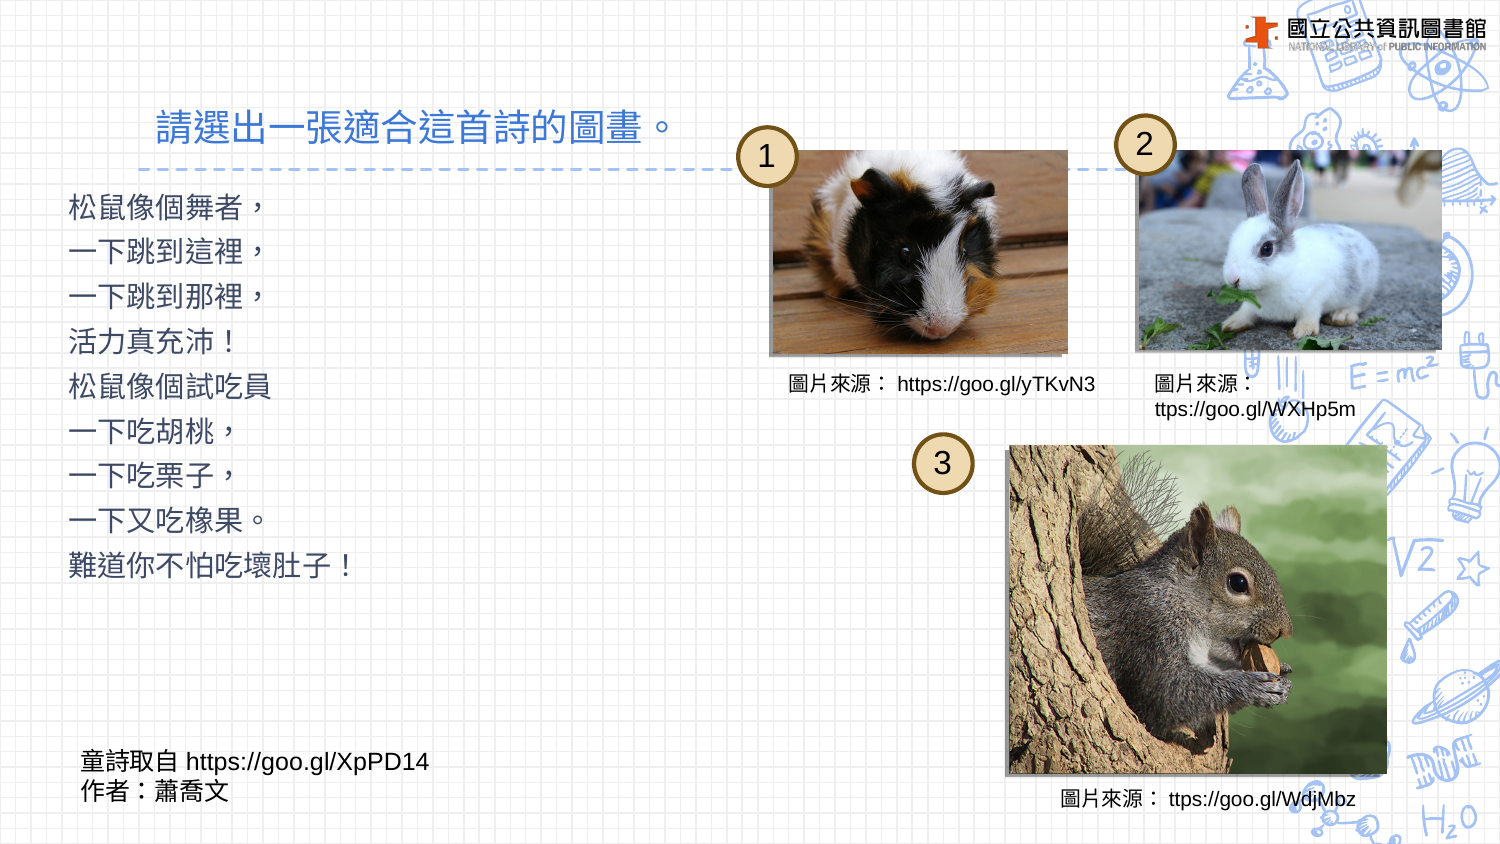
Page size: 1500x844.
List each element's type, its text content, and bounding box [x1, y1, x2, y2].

text_box 圖片來源：https://goo.gl/yTKvN3 [773, 362, 1129, 404]
picture [1139, 150, 1442, 350]
text_box 2 [1120, 114, 1191, 171]
text_box [738, 142, 742, 172]
text_box [914, 448, 918, 479]
picture [773, 150, 1068, 354]
list 松鼠像個舞者， 一下跳到這裡， 一下跳到那裡， 活力真充沛！ 松鼠像個試吃員 一下吃胡桃， 一下吃栗子， 一下又吃橡果。 難道你不怕吃壞肚子！ [53, 173, 1061, 635]
text_box [1132, 171, 1159, 175]
text_box 童詩取自https://goo.gl/XpPD14 作者：蕭喬文 [64, 737, 663, 844]
text_box [1116, 130, 1120, 160]
text_box 圖片來源：ttps://goo.gl/WXHp5m [1139, 362, 1477, 404]
picture [1009, 445, 1387, 774]
text_box 3 [918, 433, 989, 490]
text_box 1 [742, 126, 813, 183]
text_box 圖片來源： ttps://goo.gl/WdjMbz [1045, 778, 1381, 819]
title 請選出一張適合這首詩的圖畫。 [140, 82, 704, 165]
